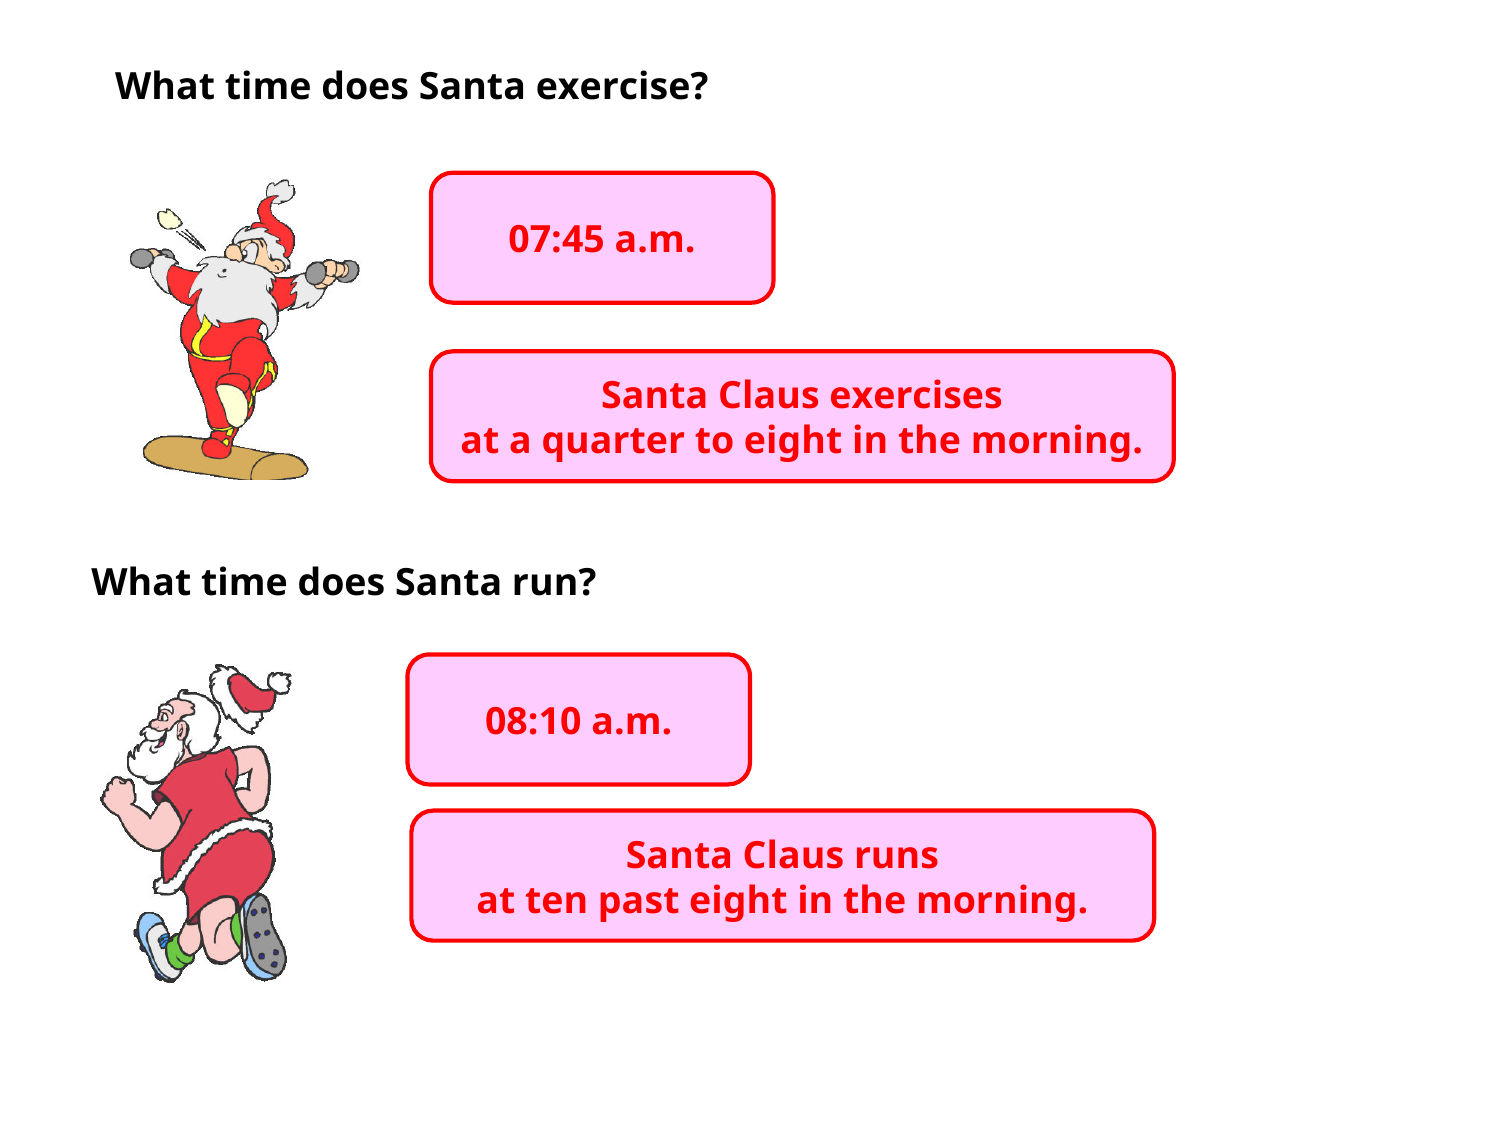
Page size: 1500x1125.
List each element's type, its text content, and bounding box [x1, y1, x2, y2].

text_box 07:45 a.m. [430, 172, 774, 303]
picture [122, 172, 373, 480]
text_box Santa Claus exercises at a quarter to eight in the morning. [430, 351, 1174, 482]
text_box 08:10 a.m. [407, 654, 751, 785]
text_box Santa Claus runs at ten past eight in the morning. [411, 810, 1155, 941]
text_box What time does Santa exercise? [100, 54, 1259, 116]
text_box What time does Santa run? [76, 550, 1235, 612]
picture [100, 664, 292, 983]
